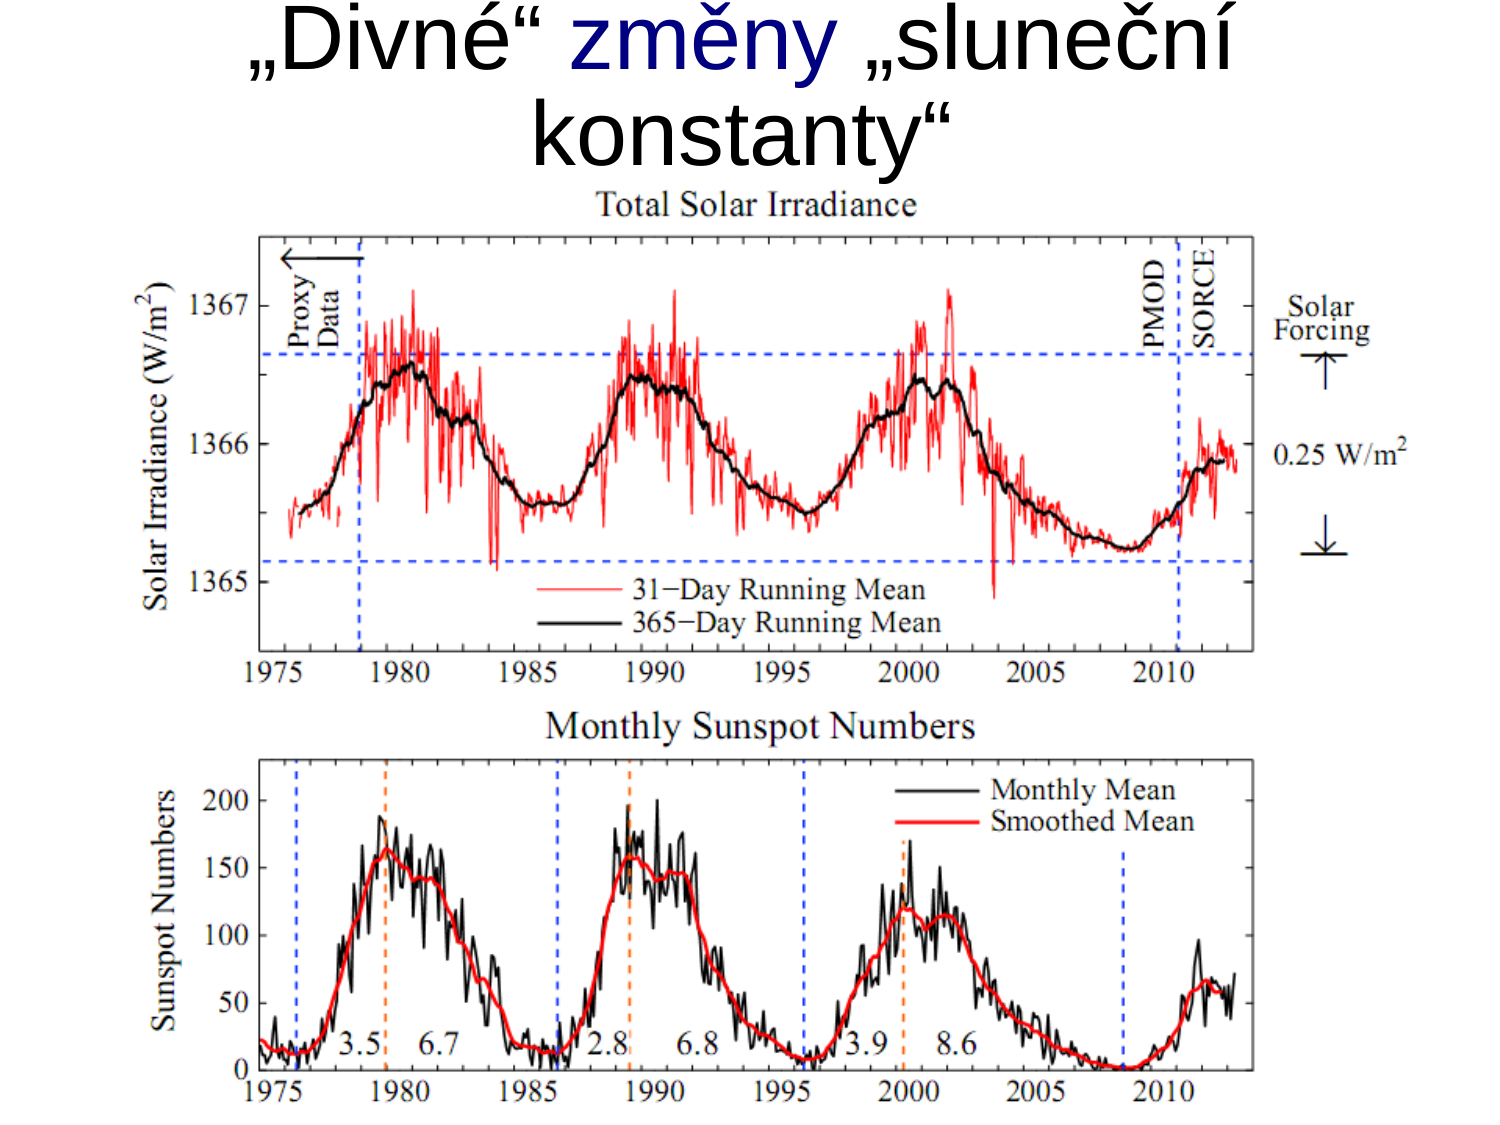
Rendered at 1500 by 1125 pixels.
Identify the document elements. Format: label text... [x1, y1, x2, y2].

picture [118, 185, 1411, 1125]
title „Divné“ změny „sluneční konstanty“ [67, 0, 1418, 207]
